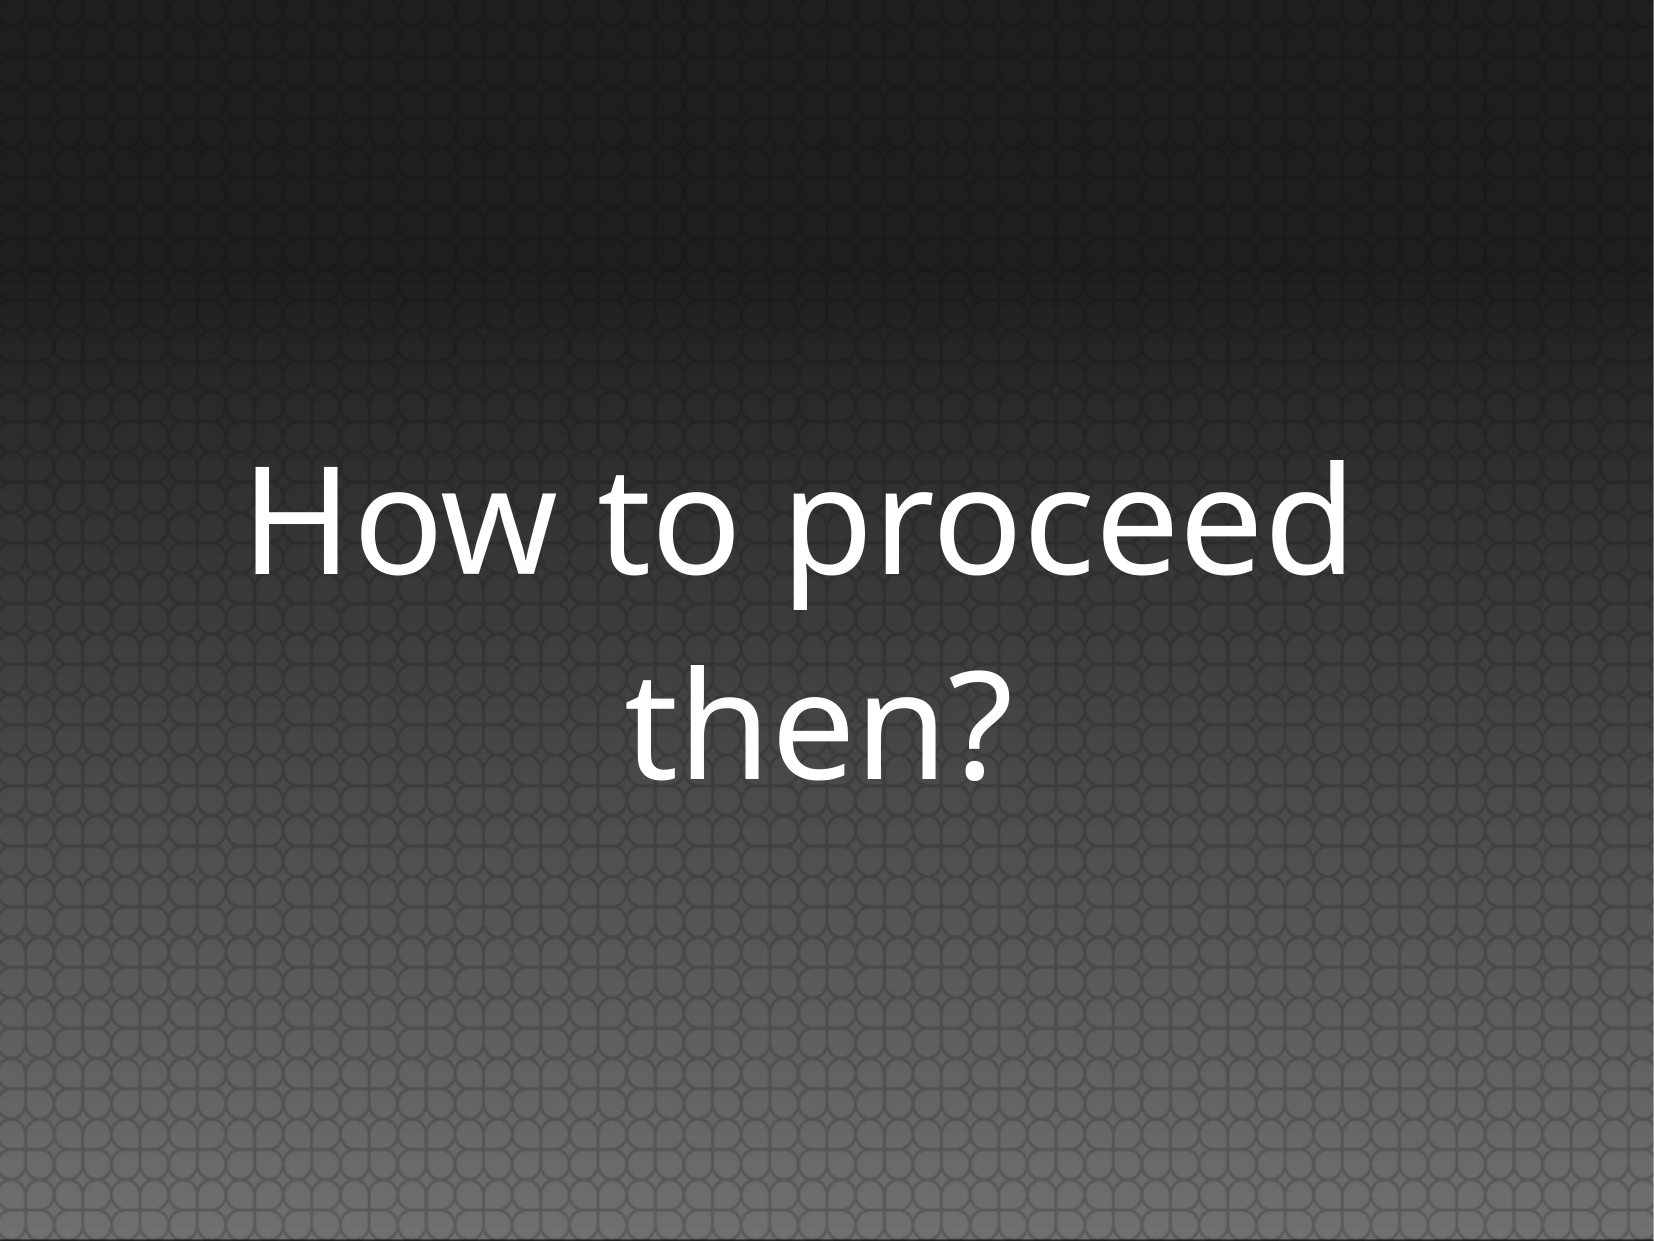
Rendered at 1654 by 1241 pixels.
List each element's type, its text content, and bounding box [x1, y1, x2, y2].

picture [0, 0, 1654, 1241]
title How to proceed then? [75, 444, 1564, 794]
